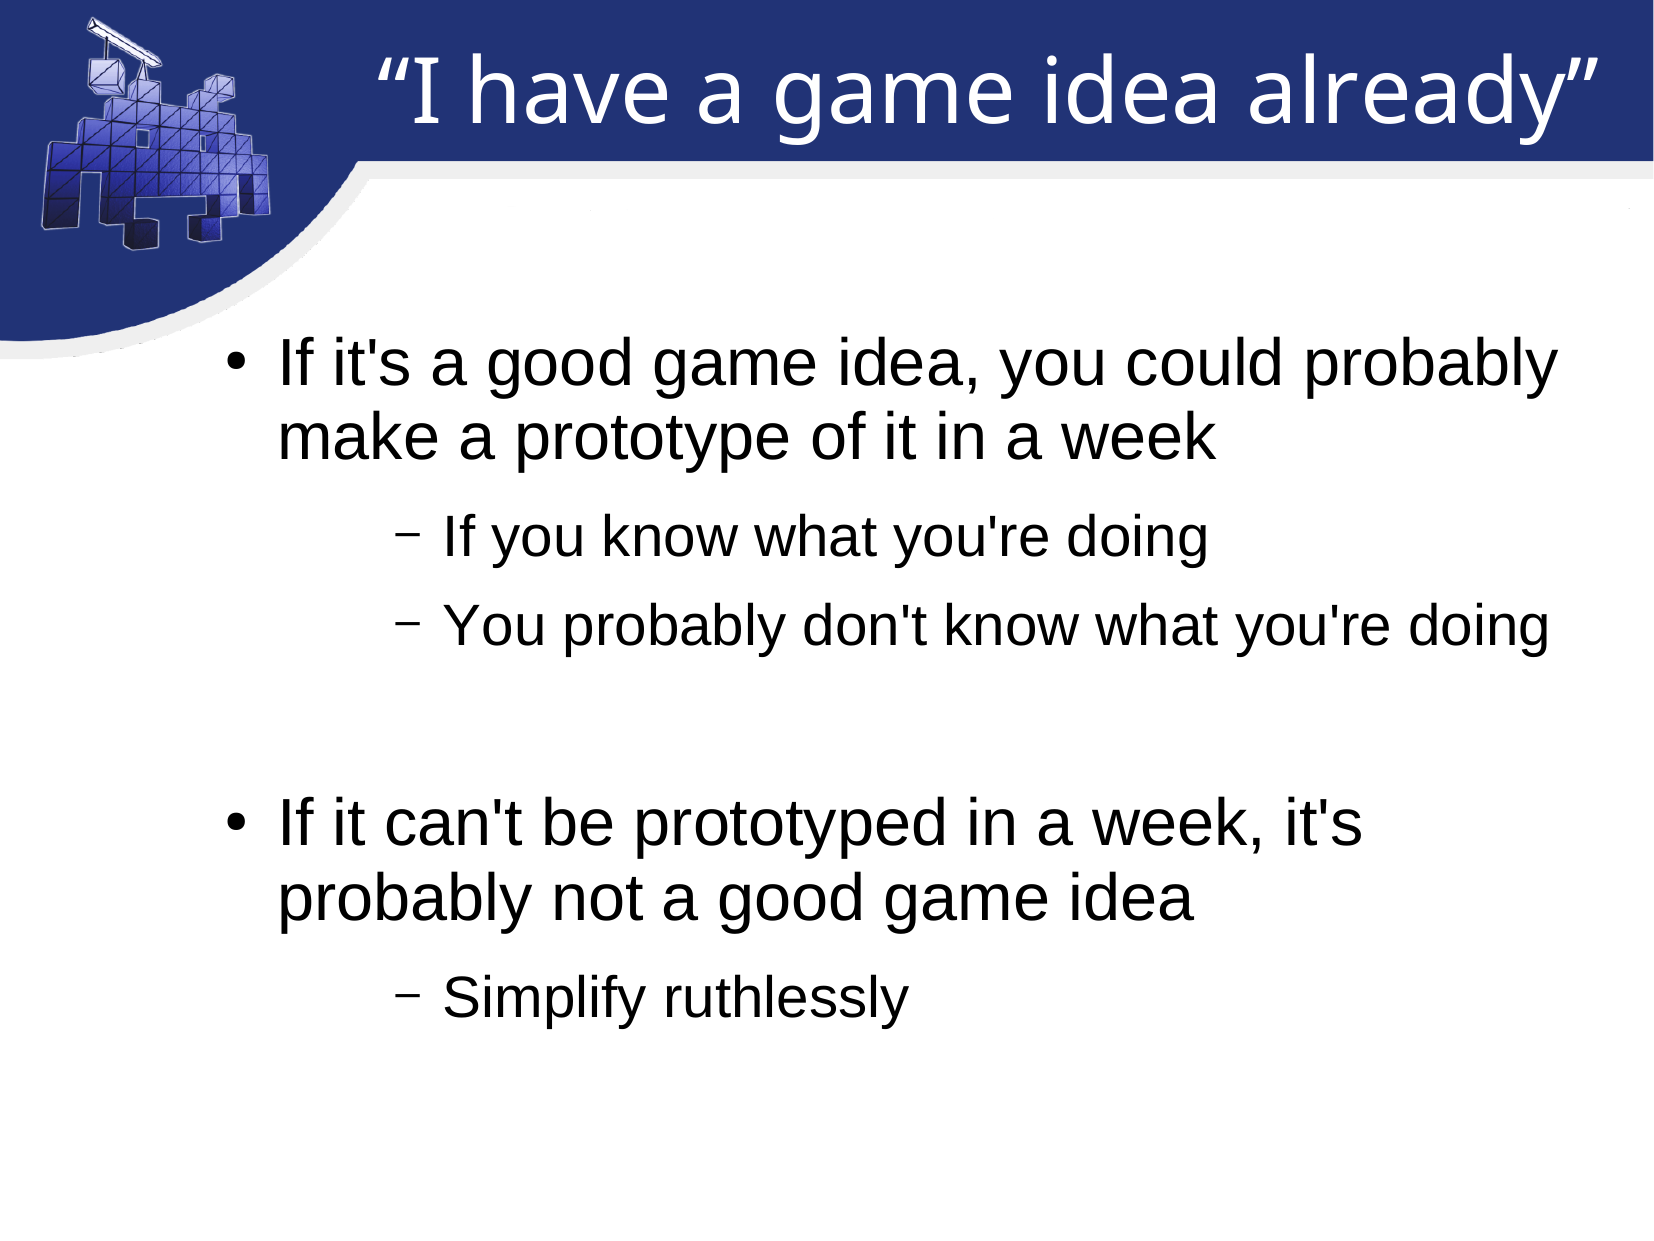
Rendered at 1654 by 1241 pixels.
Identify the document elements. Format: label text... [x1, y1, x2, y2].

list If it's a good game idea, you could probably make a prototype of it in a week If you know what you're doing You probably don't know what you're doing If it can't be prototyped in a week, it's probably not a good game idea Simplify ruthlessly [206, 324, 1595, 1078]
picture [0, 0, 1654, 443]
title “I have a game idea already” [354, 35, 1625, 142]
